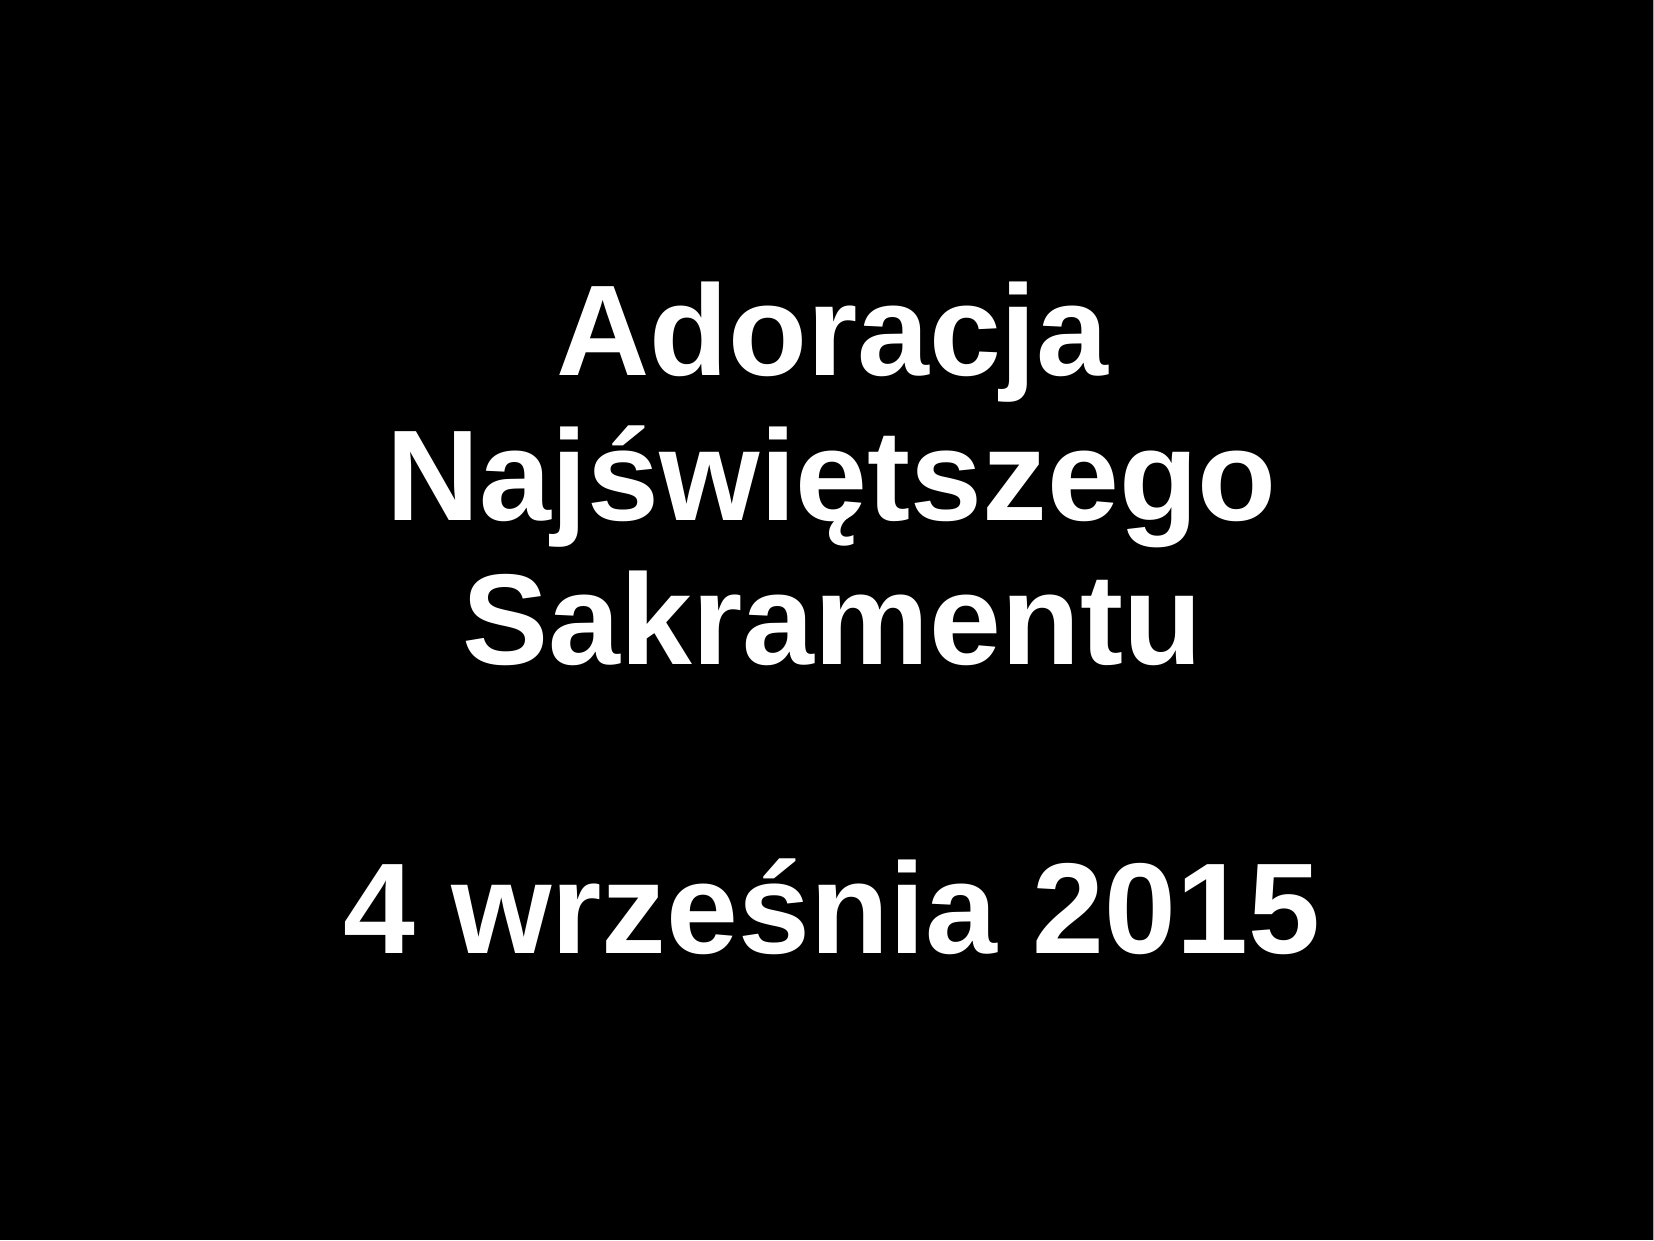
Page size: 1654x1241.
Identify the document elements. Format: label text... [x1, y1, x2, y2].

subtitle Adoracja Najświętszego Sakramentu 4 września 2015 [47, 47, 1619, 1193]
